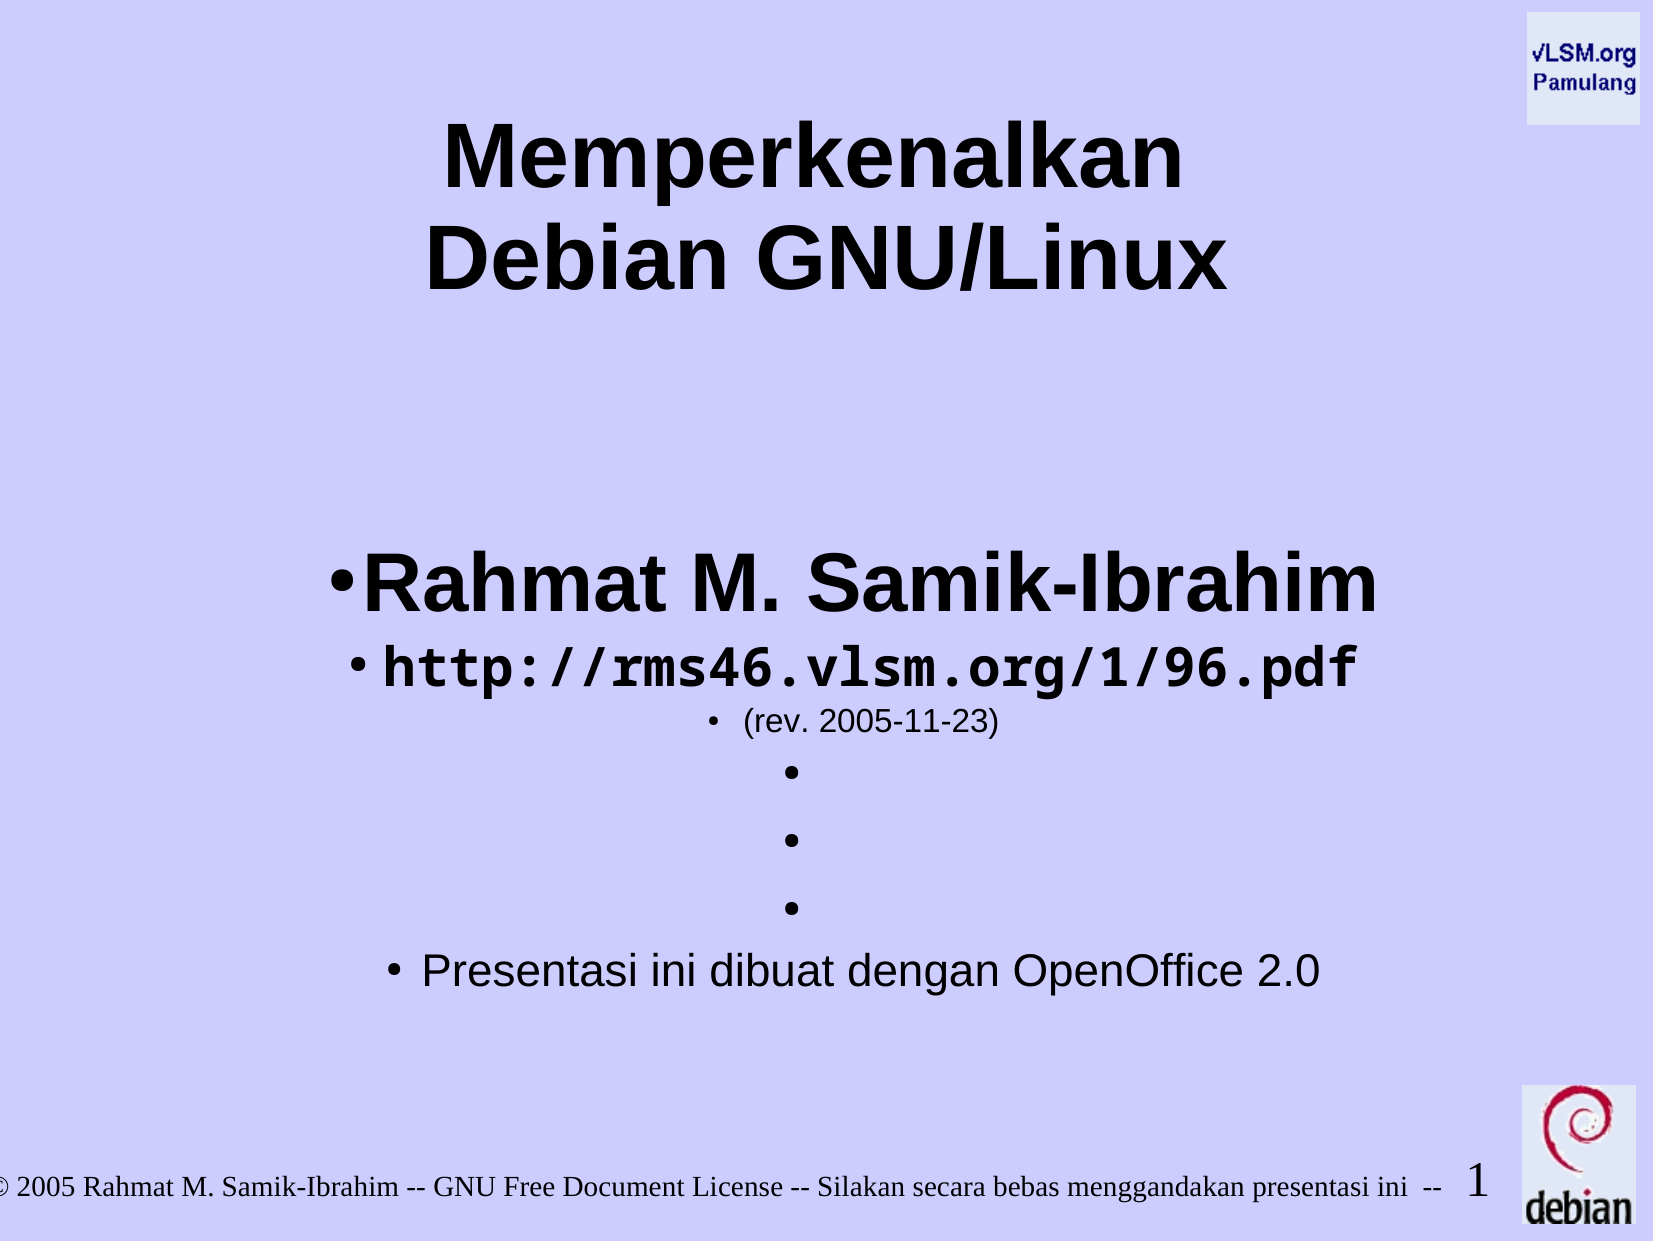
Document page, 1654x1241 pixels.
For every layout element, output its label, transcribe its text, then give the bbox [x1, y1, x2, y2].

picture [1527, 12, 1640, 125]
title Memperkenalkan Debian GNU/Linux [121, 72, 1533, 341]
picture [1522, 1085, 1636, 1224]
subtitle Rahmat M. Samik-Ibrahim http://rms46.vlsm.org/1/96.pdf (rev. 2005-11-23) Presentasi ini dibuat dengan OpenOffice 2.0 [81, 490, 1556, 1042]
